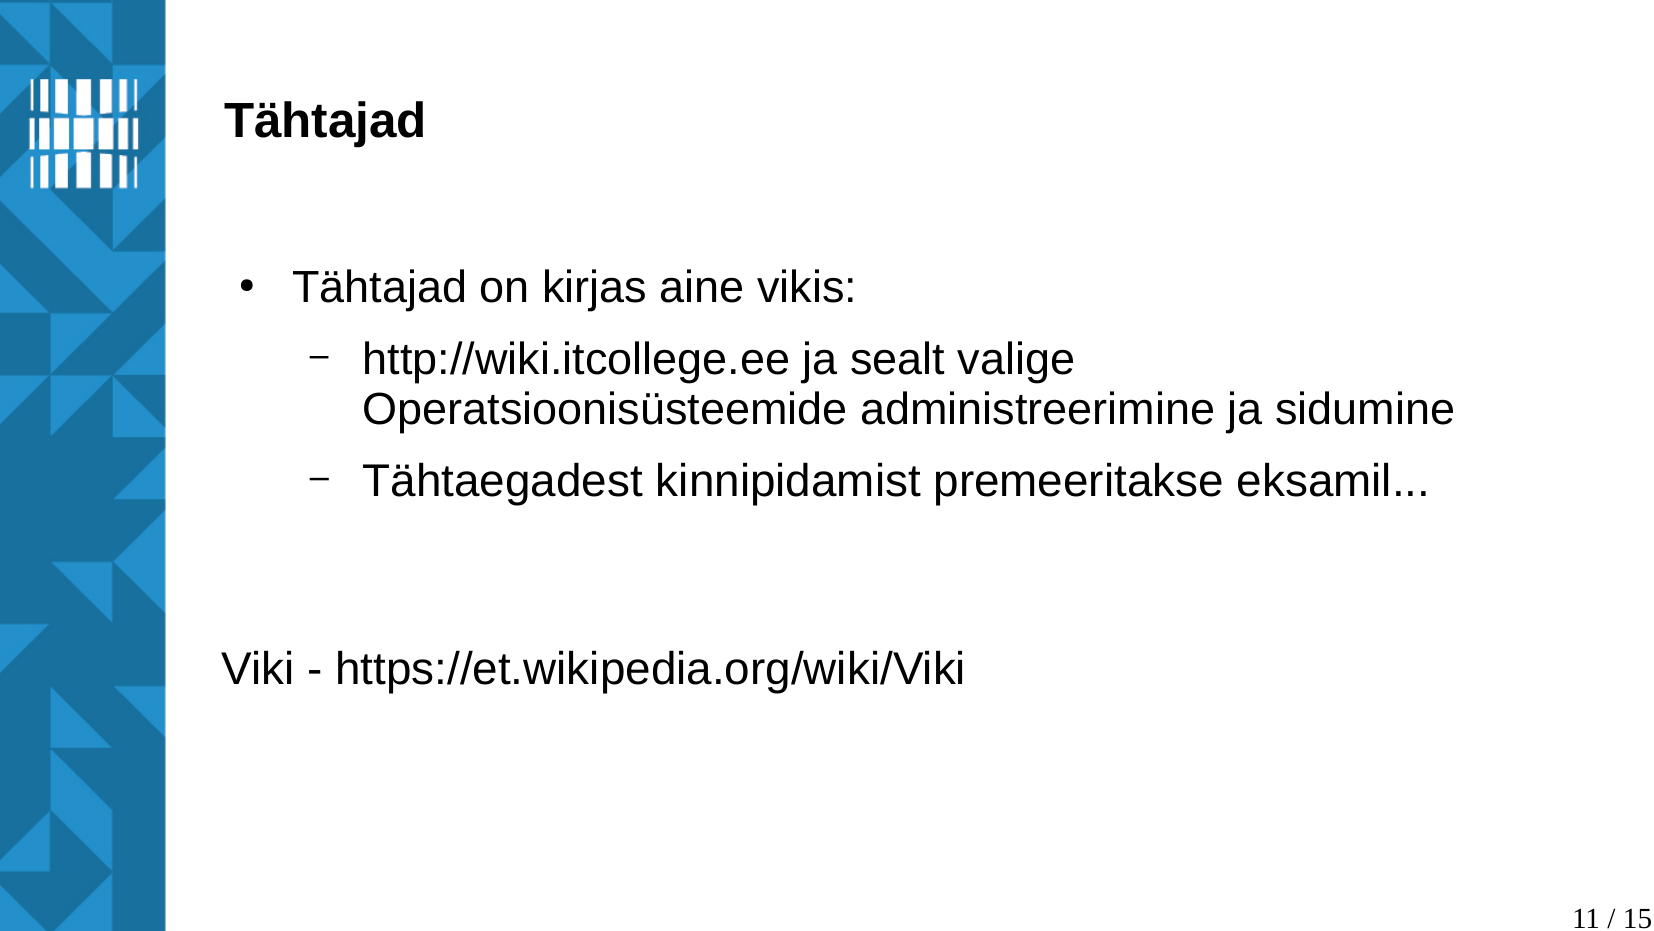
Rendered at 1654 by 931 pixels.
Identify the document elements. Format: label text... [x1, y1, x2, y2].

list Tähtajad on kirjas aine vikis: http://wiki.itcollege.ee ja sealt valige Operatsioonisüsteemide administreerimine ja sidumine Tähtaegadest kinnipidamist premeeritakse eksamil... Viki - https://et.wikipedia.org/wiki/Viki [221, 261, 1565, 771]
title Tähtajad [224, 73, 1518, 167]
